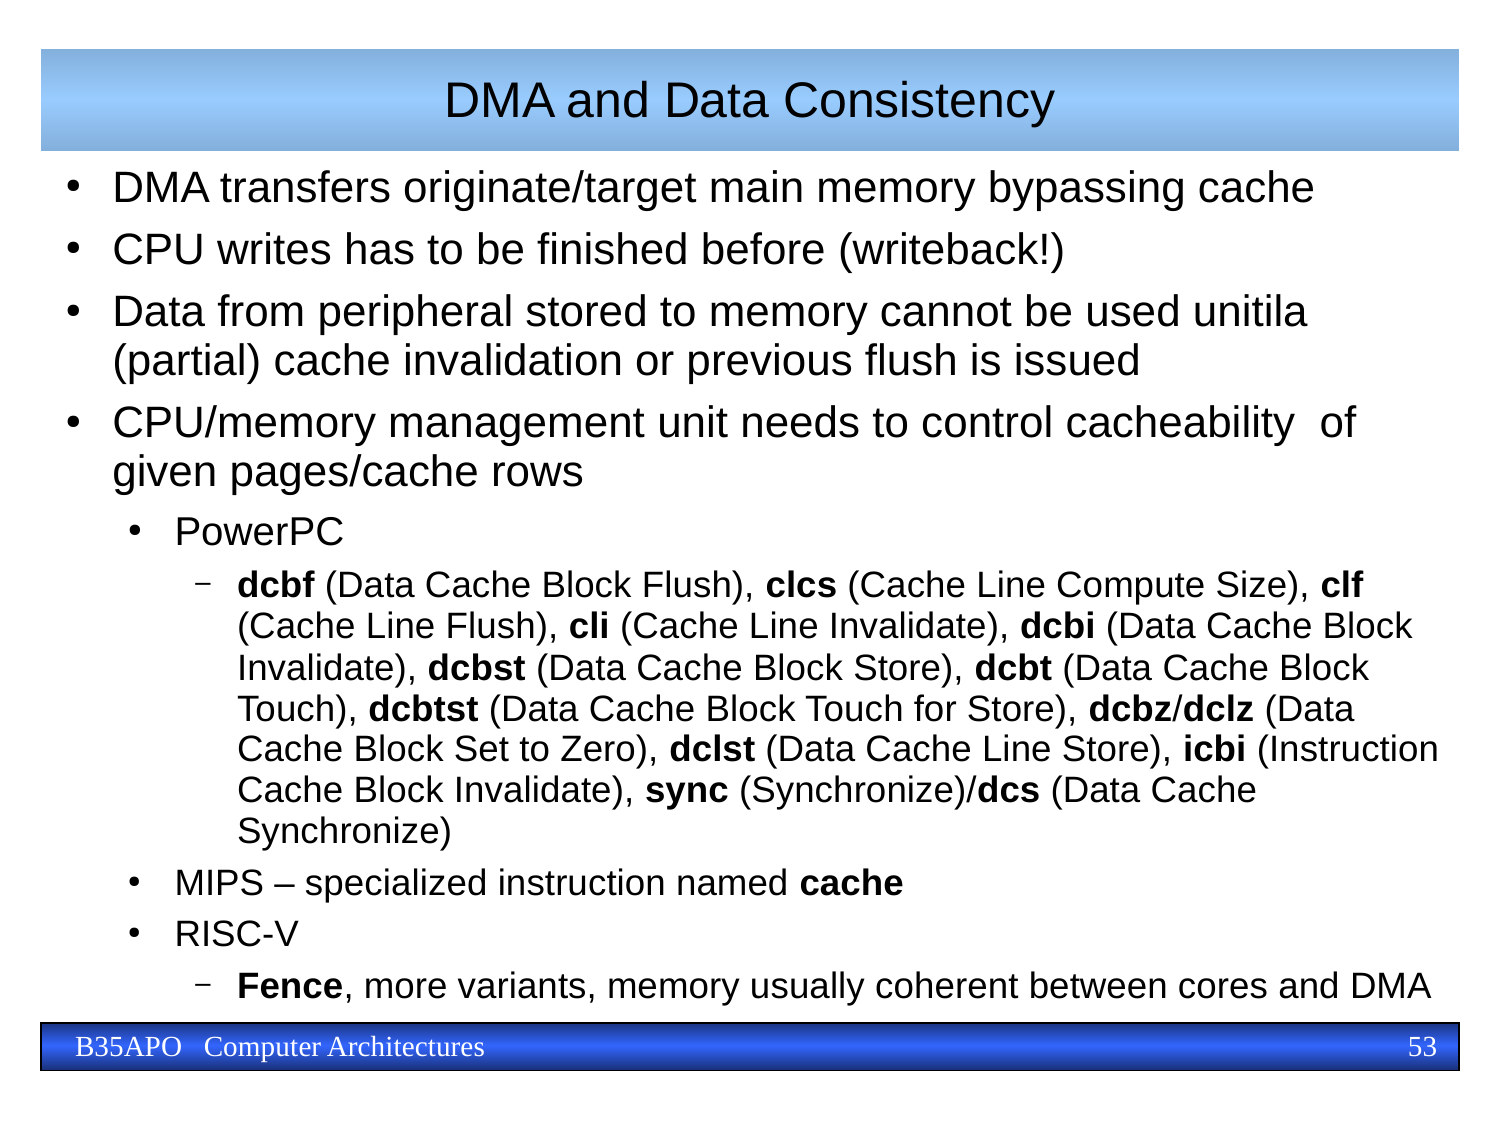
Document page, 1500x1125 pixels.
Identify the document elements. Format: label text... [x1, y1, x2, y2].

title DMA and Data Consistency [41, 49, 1459, 151]
list DMA transfers originate/target main memory bypassing cache CPU writes has to be finished before (writeback!) Data from peripheral stored to memory cannot be used unitila (partial) cache invalidation or previous flush is issued CPU/memory management unit needs to control cacheability of given pages/cache rows PowerPC dcbf (Data Cache Block Flush), clcs (Cache Line Compute Size), clf (Cache Line Flush), cli (Cache Line Invalidate), dcbi (Data Cache Block Invalidate), dcbst (Data Cache Block Store), dcbt (Data Cache Block Touch), dcbtst (Data Cache Block Touch for Store), dcbz/dclz (Data Cache Block Set to Zero), dclst (Data Cache Line Store), icbi (Instruction Cache Block Invalidate), sync (Synchronize)/dcs (Data Cache Synchronize) MIPS – specialized instruction named cache RISC-V Fence, more variants, memory usually coherent between cores and DMA [49, 162, 1450, 1025]
